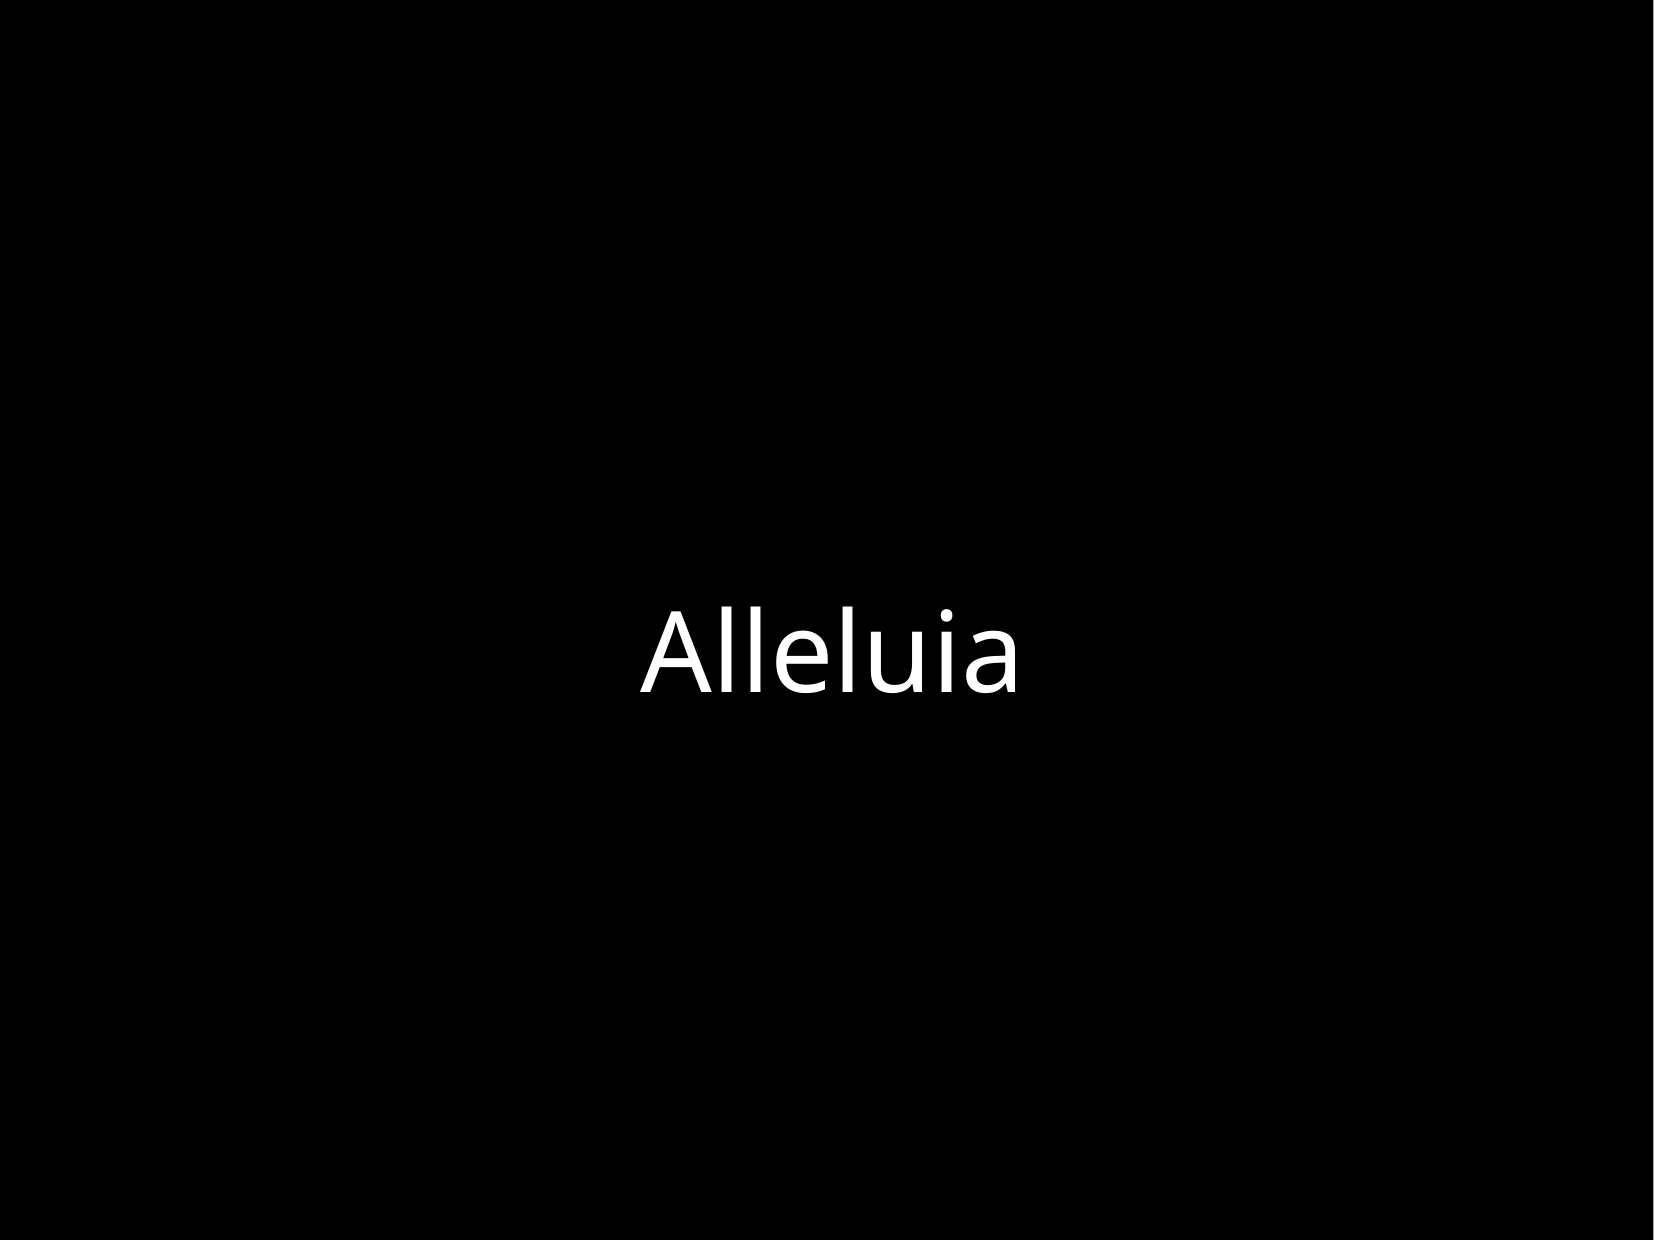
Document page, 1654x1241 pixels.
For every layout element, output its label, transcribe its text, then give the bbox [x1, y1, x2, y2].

subtitle Alleluia [35, 35, 1630, 1241]
